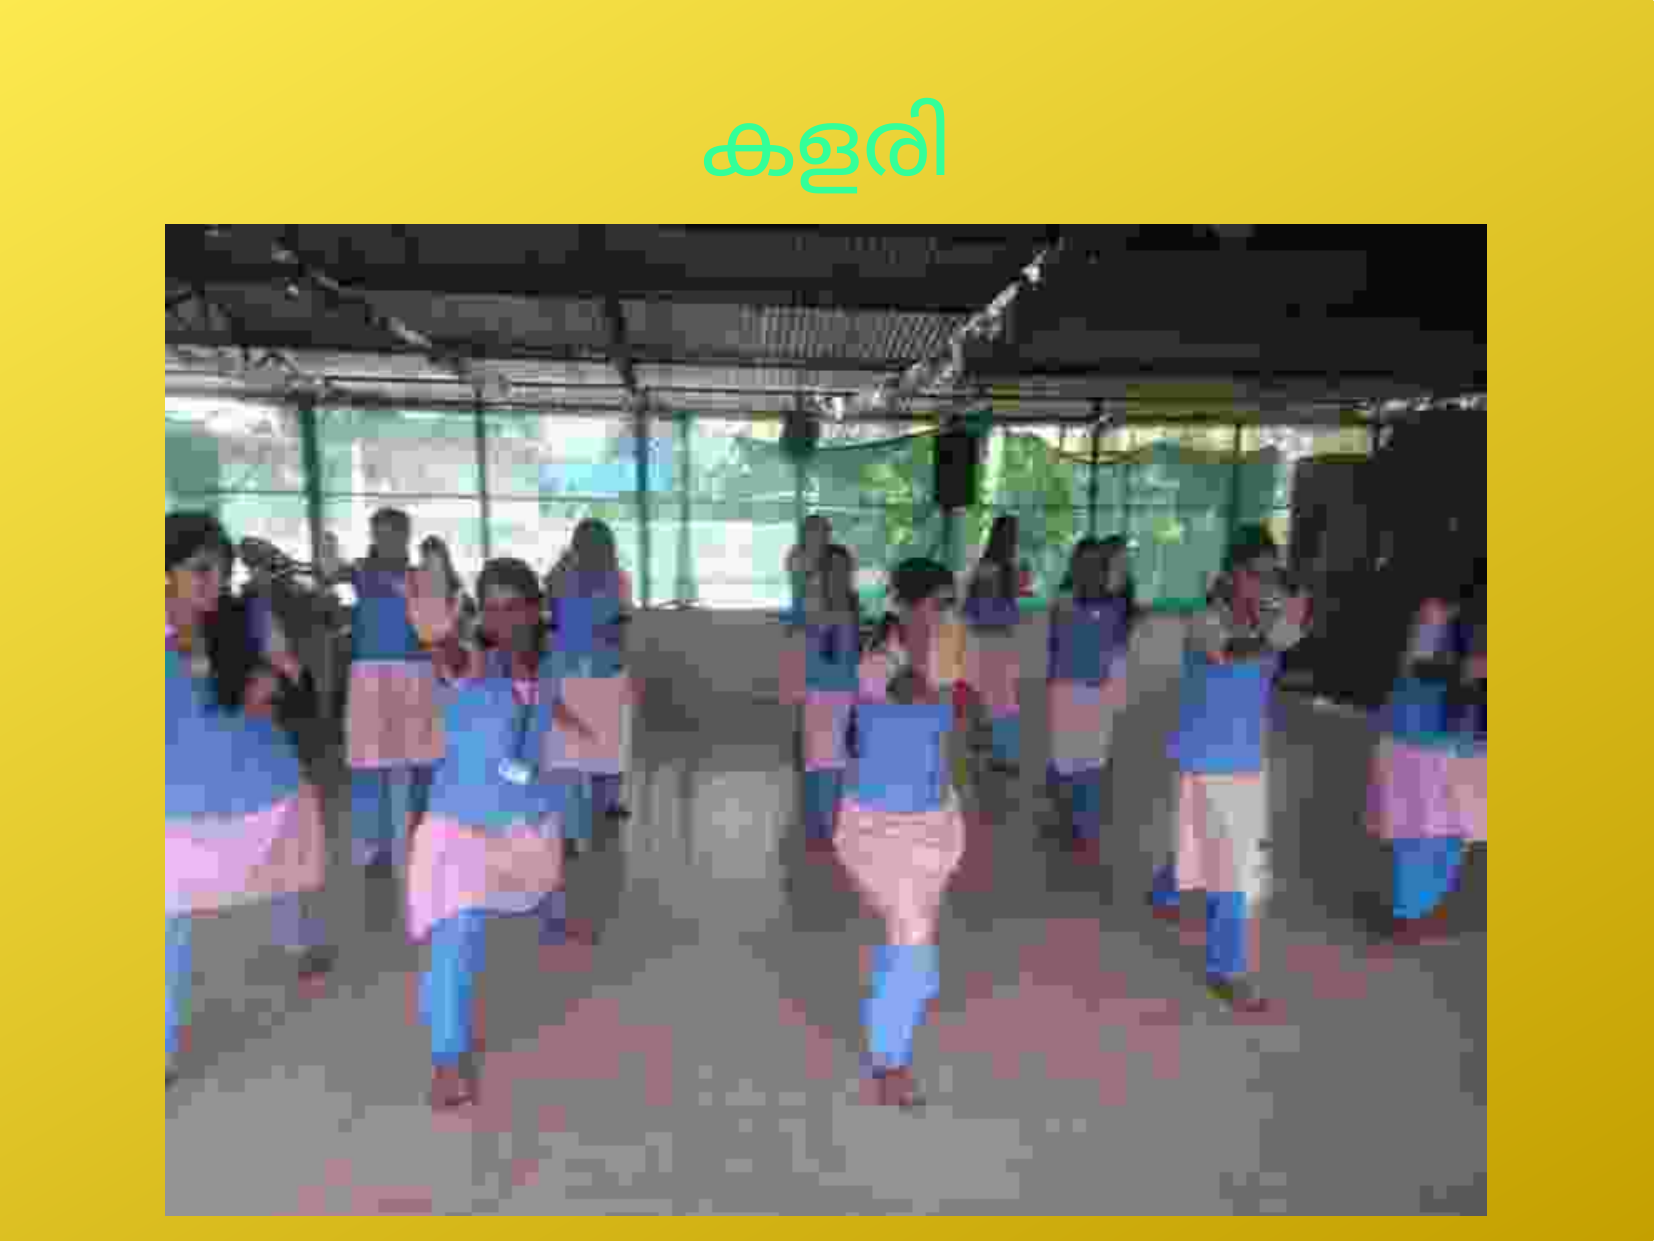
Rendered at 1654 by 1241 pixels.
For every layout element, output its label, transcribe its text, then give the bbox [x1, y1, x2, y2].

picture [165, 224, 1487, 1216]
title കളരി [82, 49, 1571, 257]
